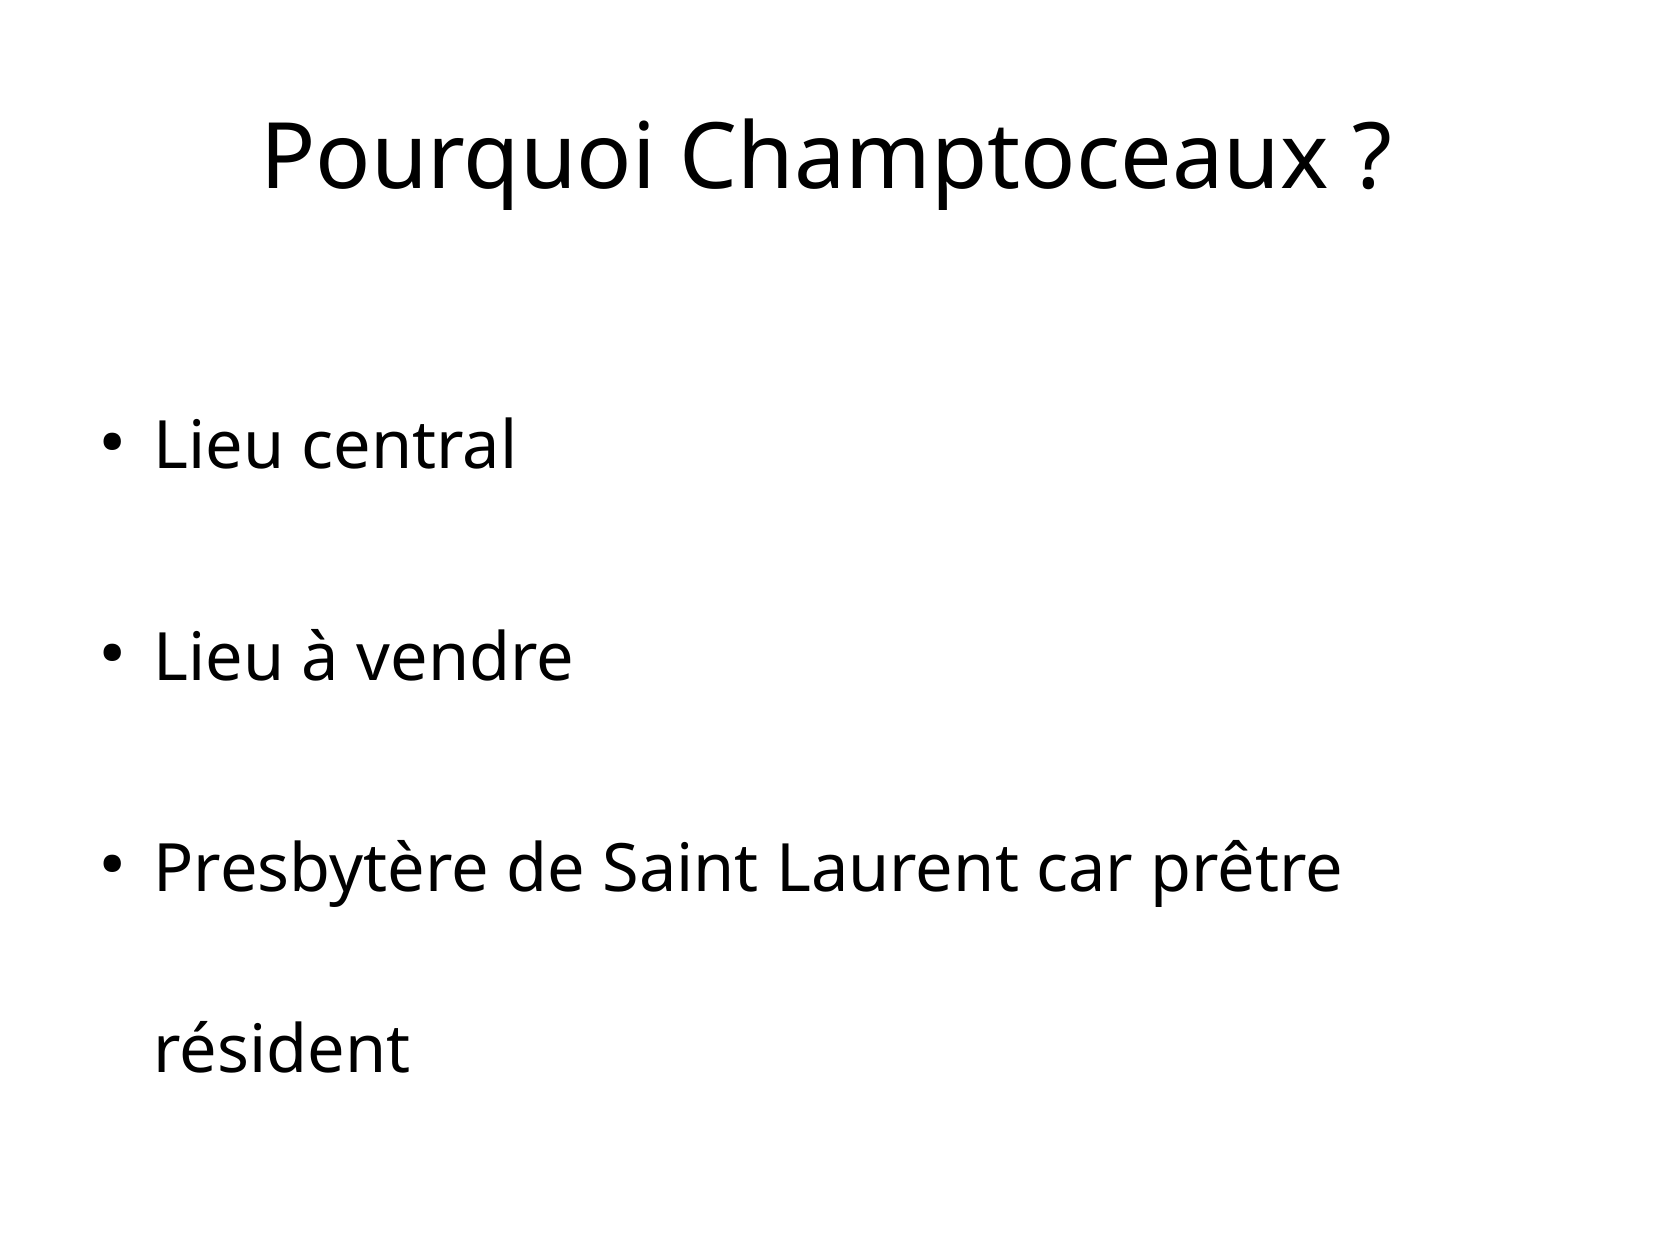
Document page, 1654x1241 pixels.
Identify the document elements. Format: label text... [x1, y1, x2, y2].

list Lieu central Lieu à vendre Presbytère de Saint Laurent car prêtre résident [82, 290, 1571, 1109]
title Pourquoi Champtoceaux ? [82, 49, 1571, 257]
